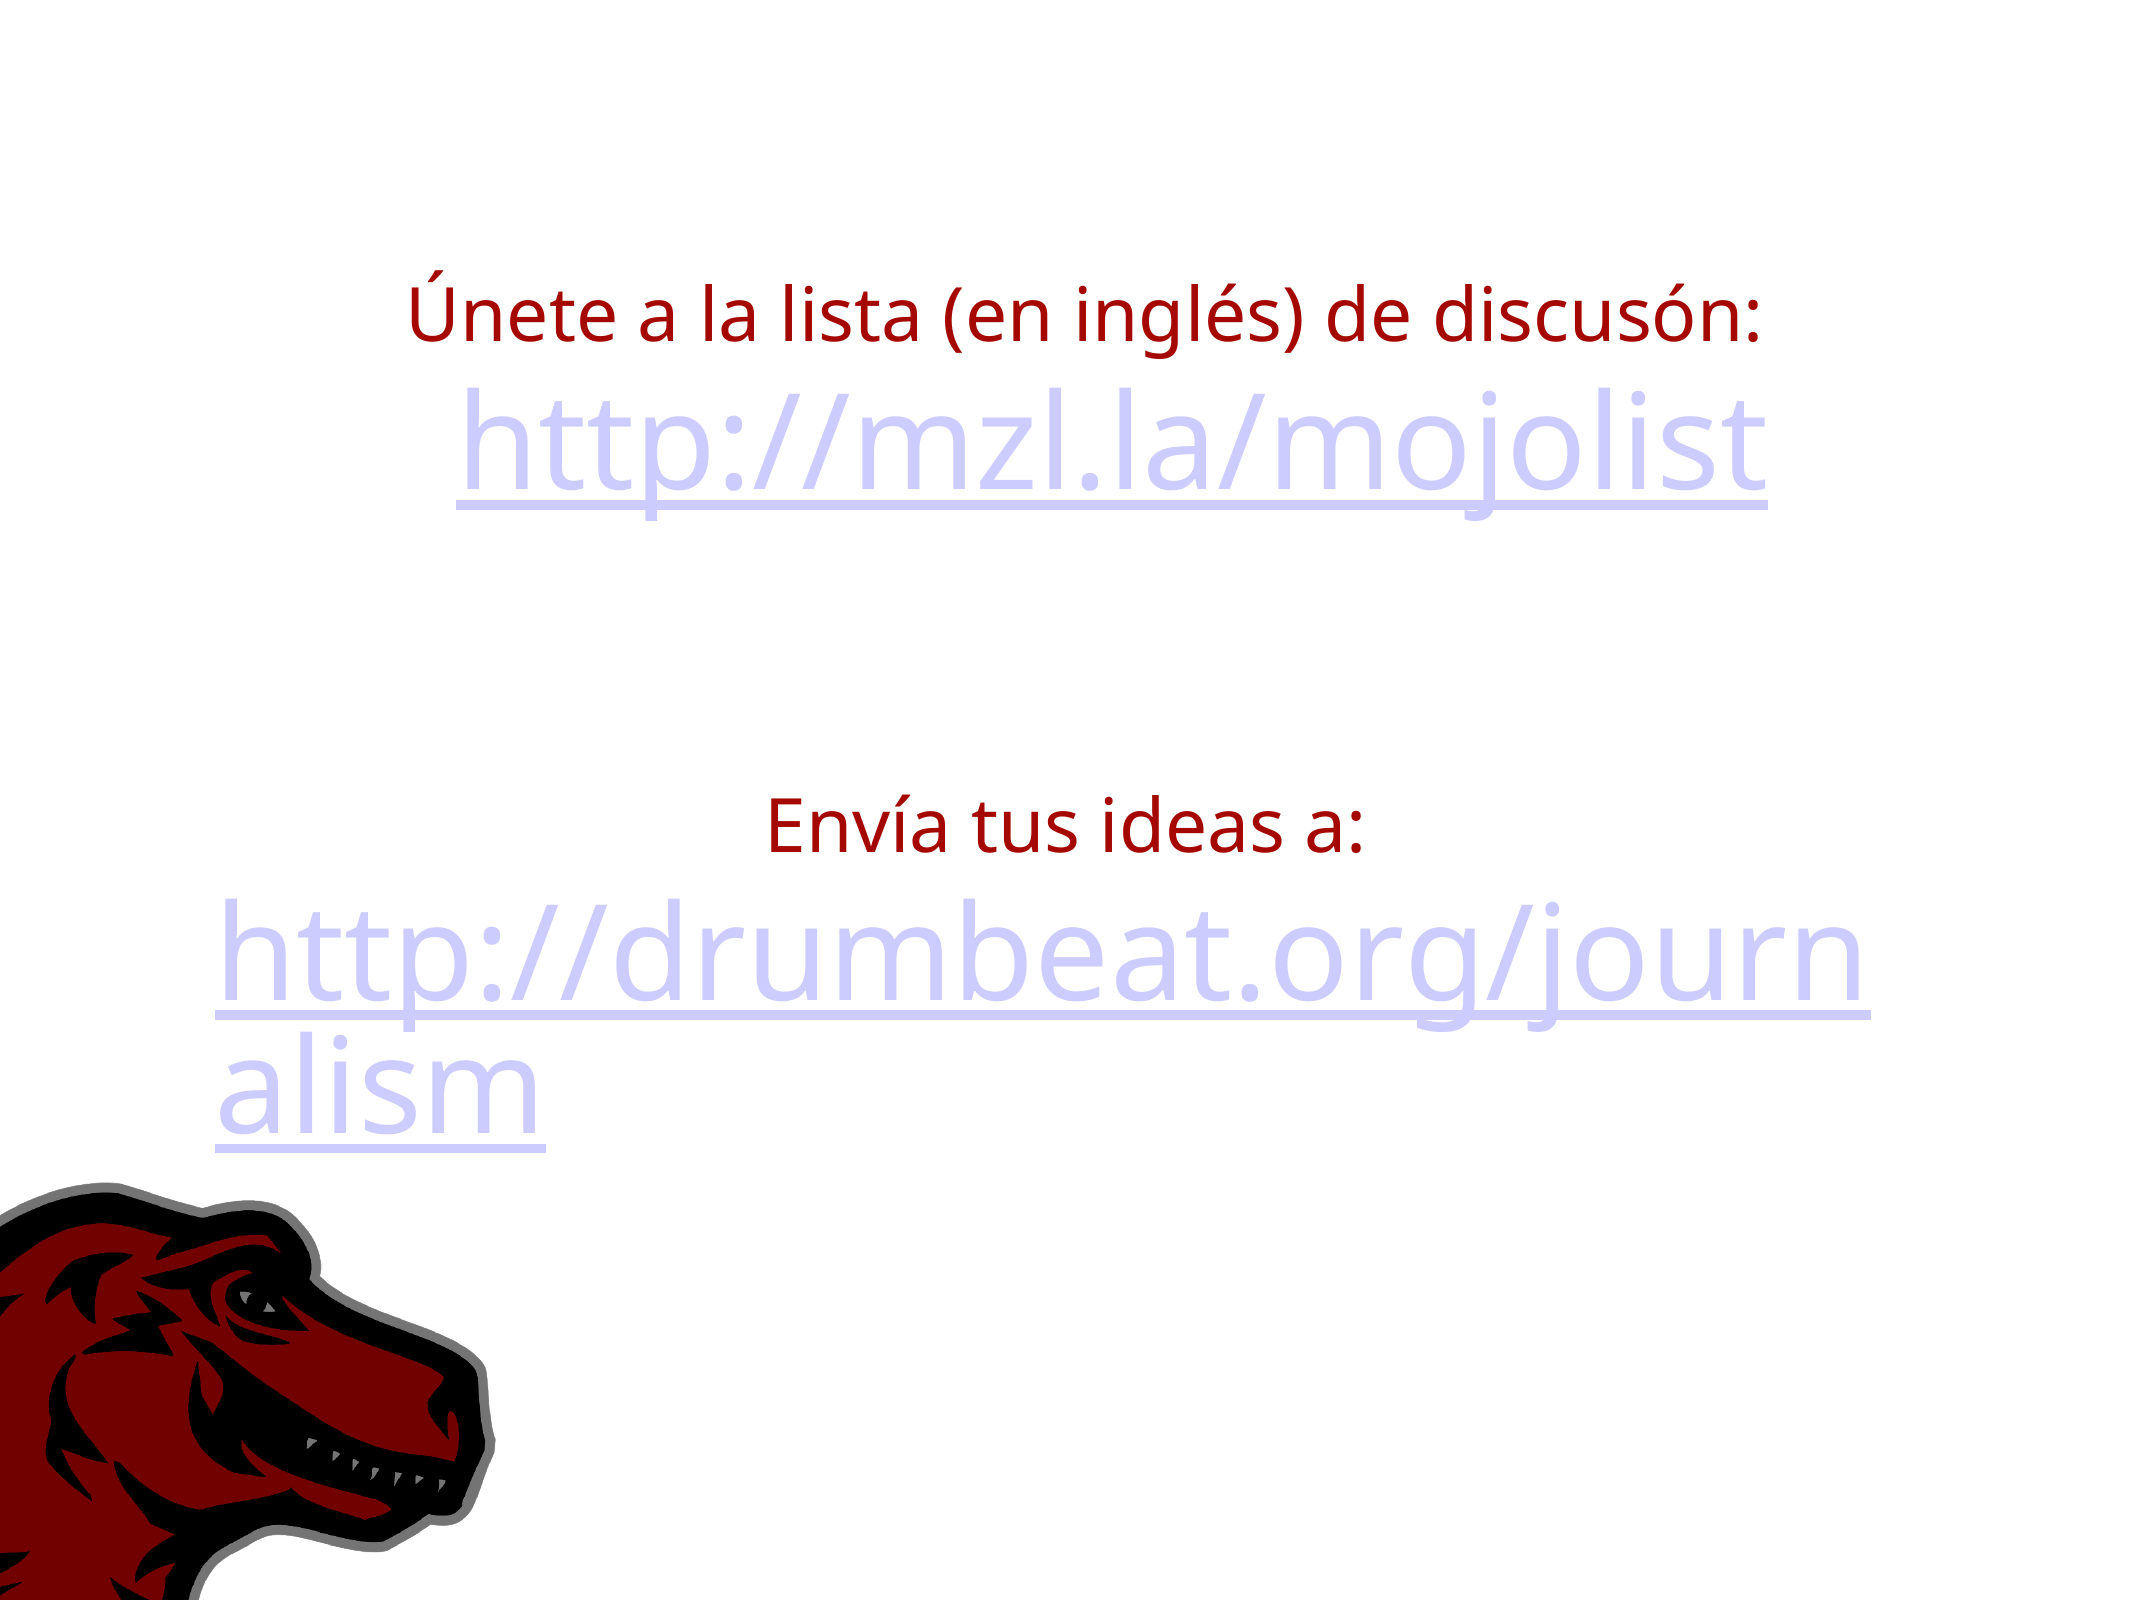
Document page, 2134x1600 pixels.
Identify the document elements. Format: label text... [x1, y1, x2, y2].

text_box Únete a la lista (en inglés) de discusón: http://mzl.la/mojolist [235, 266, 1955, 853]
list Envía tus ideas a: http://drumbeat.org/journalism [206, 768, 1926, 1355]
picture [0, 1181, 528, 1600]
